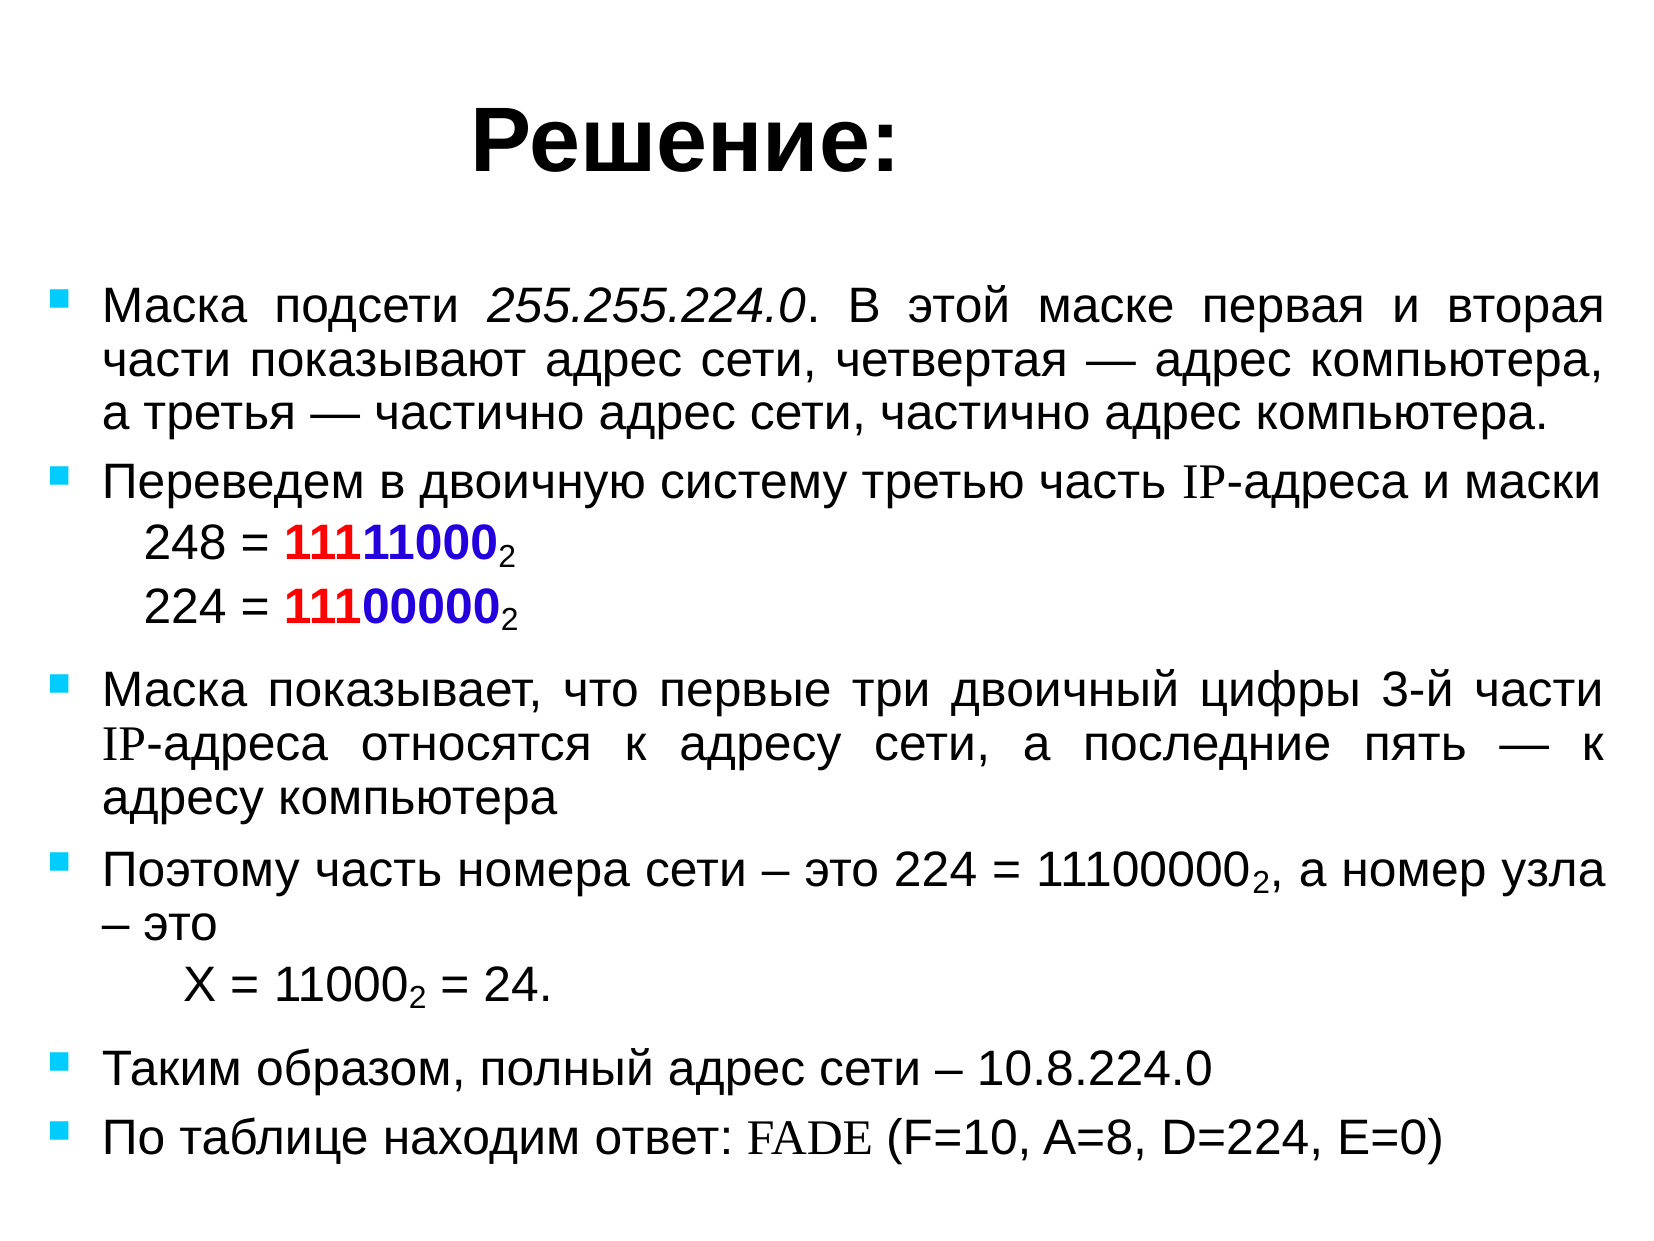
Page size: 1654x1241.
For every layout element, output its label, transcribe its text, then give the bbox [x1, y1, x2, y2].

title Решение: [82, 68, 1257, 201]
list Маска подсети 255.255.224.0. В этой маске первая и вторая части показывают адрес сети, четвертая — адрес компьютера, а третья — частично адрес сети, частично адрес компьютера. Переведем в двоичную систему третью часть IP-адреса и маски 248 = 111110002 224 = 111000002 Маска показывает, что первые три двоичный цифры 3-й части IP-адреса относятся к адресу сети, а последние пять — к адресу компьютера Поэтому часть номера сети – это 224 = 111000002, а номер узла – это X = 110002 = 24. Таким образом, полный адрес сети – 10.8.224.0 По таблице находим ответ: FADE (F=10, A=8, D=224, E=0) [32, 271, 1622, 1217]
